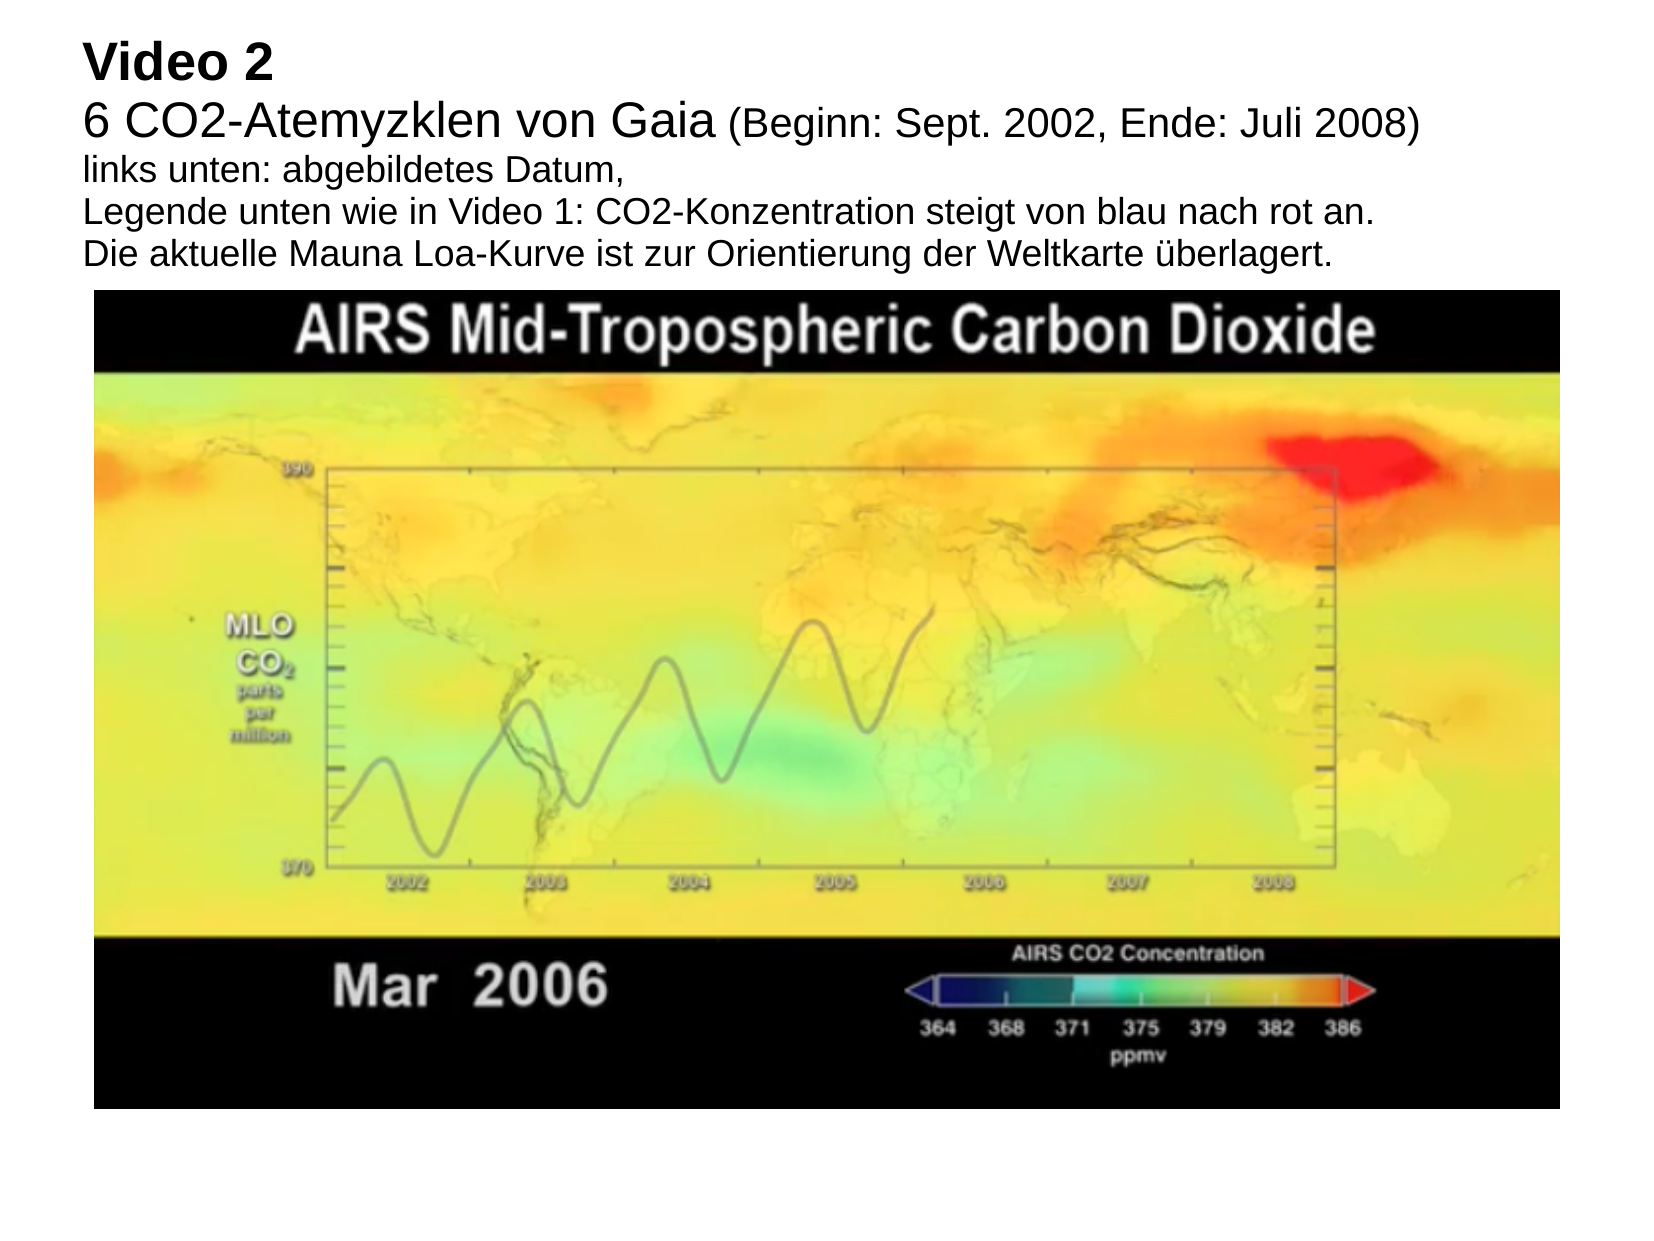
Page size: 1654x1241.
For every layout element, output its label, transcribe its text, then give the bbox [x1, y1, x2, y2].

picture [94, 290, 1560, 1109]
title Video 2 6 CO2-Atemyzklen von Gaia (Beginn: Sept. 2002, Ende: Juli 2008) links unten: abgebildetes Datum, Legende unten wie in Video 1: CO2-Konzentration steigt von blau nach rot an. Die aktuelle Mauna Loa-Kurve ist zur Orientierung der Weltkarte überlagert. [82, 31, 1571, 275]
